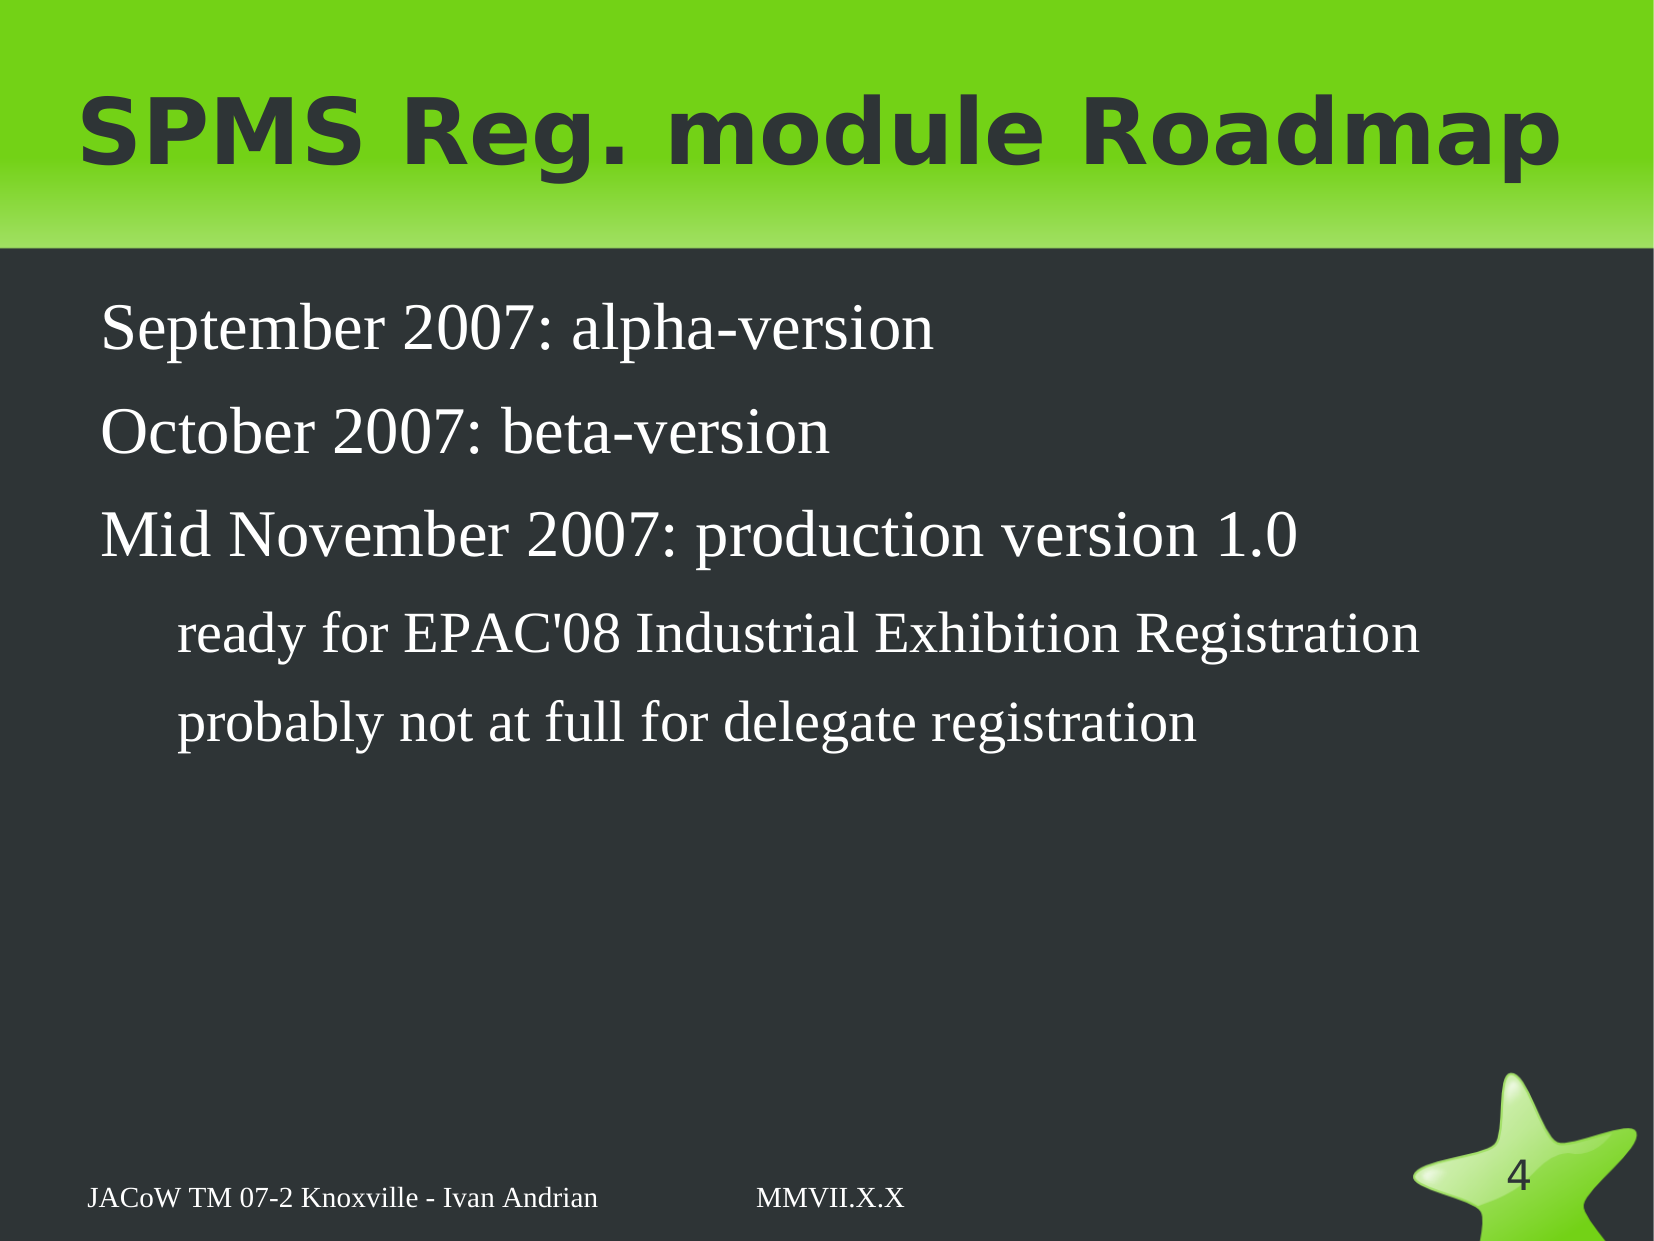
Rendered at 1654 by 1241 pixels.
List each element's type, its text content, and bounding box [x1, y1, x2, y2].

title SPMS Reg. module Roadmap [76, 36, 1565, 229]
picture [0, 0, 1654, 1241]
list September 2007: alpha-version October 2007: beta-version Mid November 2007: production version 1.0 ready for EPAC'08 Industrial Exhibition Registration probably not at full for delegate registration [82, 290, 1571, 1109]
